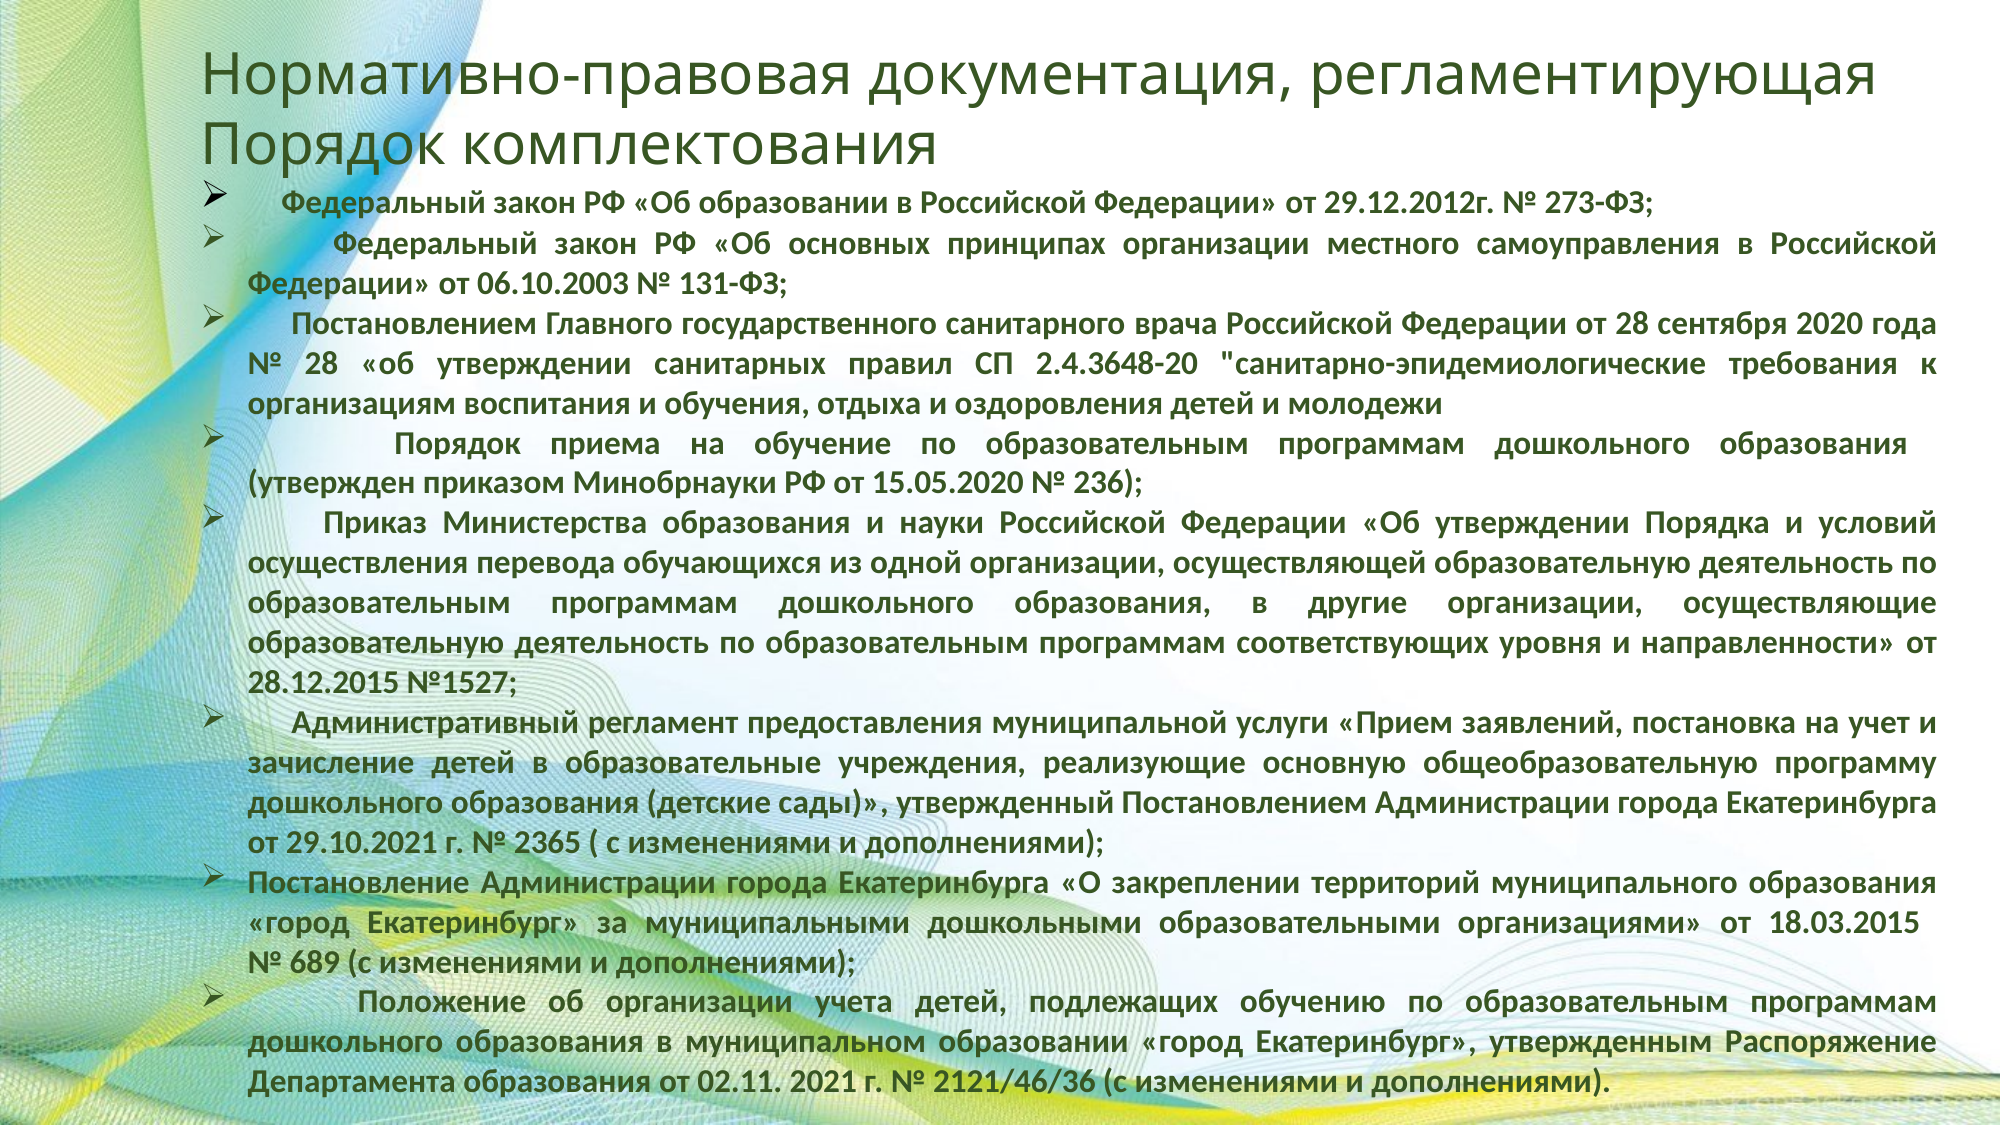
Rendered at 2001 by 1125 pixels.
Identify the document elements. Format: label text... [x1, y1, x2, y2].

picture [0, 0, 2000, 1125]
text_box Нормативно-правовая документация, регламентирующая Порядок комплектования Федеральный закон РФ «Об образовании в Российской Федерации» от 29.12.2012г. № 273-ФЗ; Федеральный закон РФ «Об основных принципах организации местного самоуправления в Российской Федерации» от 06.10.2003 № 131-ФЗ; Постановлением Главного государственного санитарного врача Российской Федерации от 28 сентября 2020 года № 28 «об утверждении санитарных правил СП 2.4.3648-20 "санитарно-эпидемиологические требования к организациям воспитания и обучения, отдыха и оздоровления детей и молодежи Порядок приема на обучение по образовательным программам дошкольного образования (утвержден приказом Минобрнауки РФ от 15.05.2020 № 236); Приказ Министерства образования и науки Российской Федерации «Об утверждении Порядка и условий осуществления перевода обучающихся из одной организации, осуществляющей образовательную деятельность по образовательным программам дошкольного образования, в другие организации, осуществляющие образовательную деятельность по образовательным программам соответствующих уровня и направленности» от 28.12.2015 №1527; Административный регламент предоставления муниципальной услуги «Прием заявлений, постановка на учет и зачисление детей в образовательные учреждения, реализующие основную общеобразовательную программу дошкольного образования (детские сады)», утвержденный Постановлением Администрации города Екатеринбурга от 29.10.2021 г. № 2365 ( с изменениями и дополнениями); Постановление Администрации города Екатеринбурга «О закреплении территорий муниципального образования «город Екатеринбург» за муниципальными дошкольными образовательными организациями» от 18.03.2015 № 689 (с изменениями и дополнениями); Положение об организации учета детей, подлежащих обучению по образовательным программам дошкольного образования в муниципальном образовании «город Екатеринбург», утвержденным Распоряжение Департамента образования от 02.11. 2021 г. № 2121/46/36 (с изменениями и дополнениями). [185, 28, 1955, 1107]
